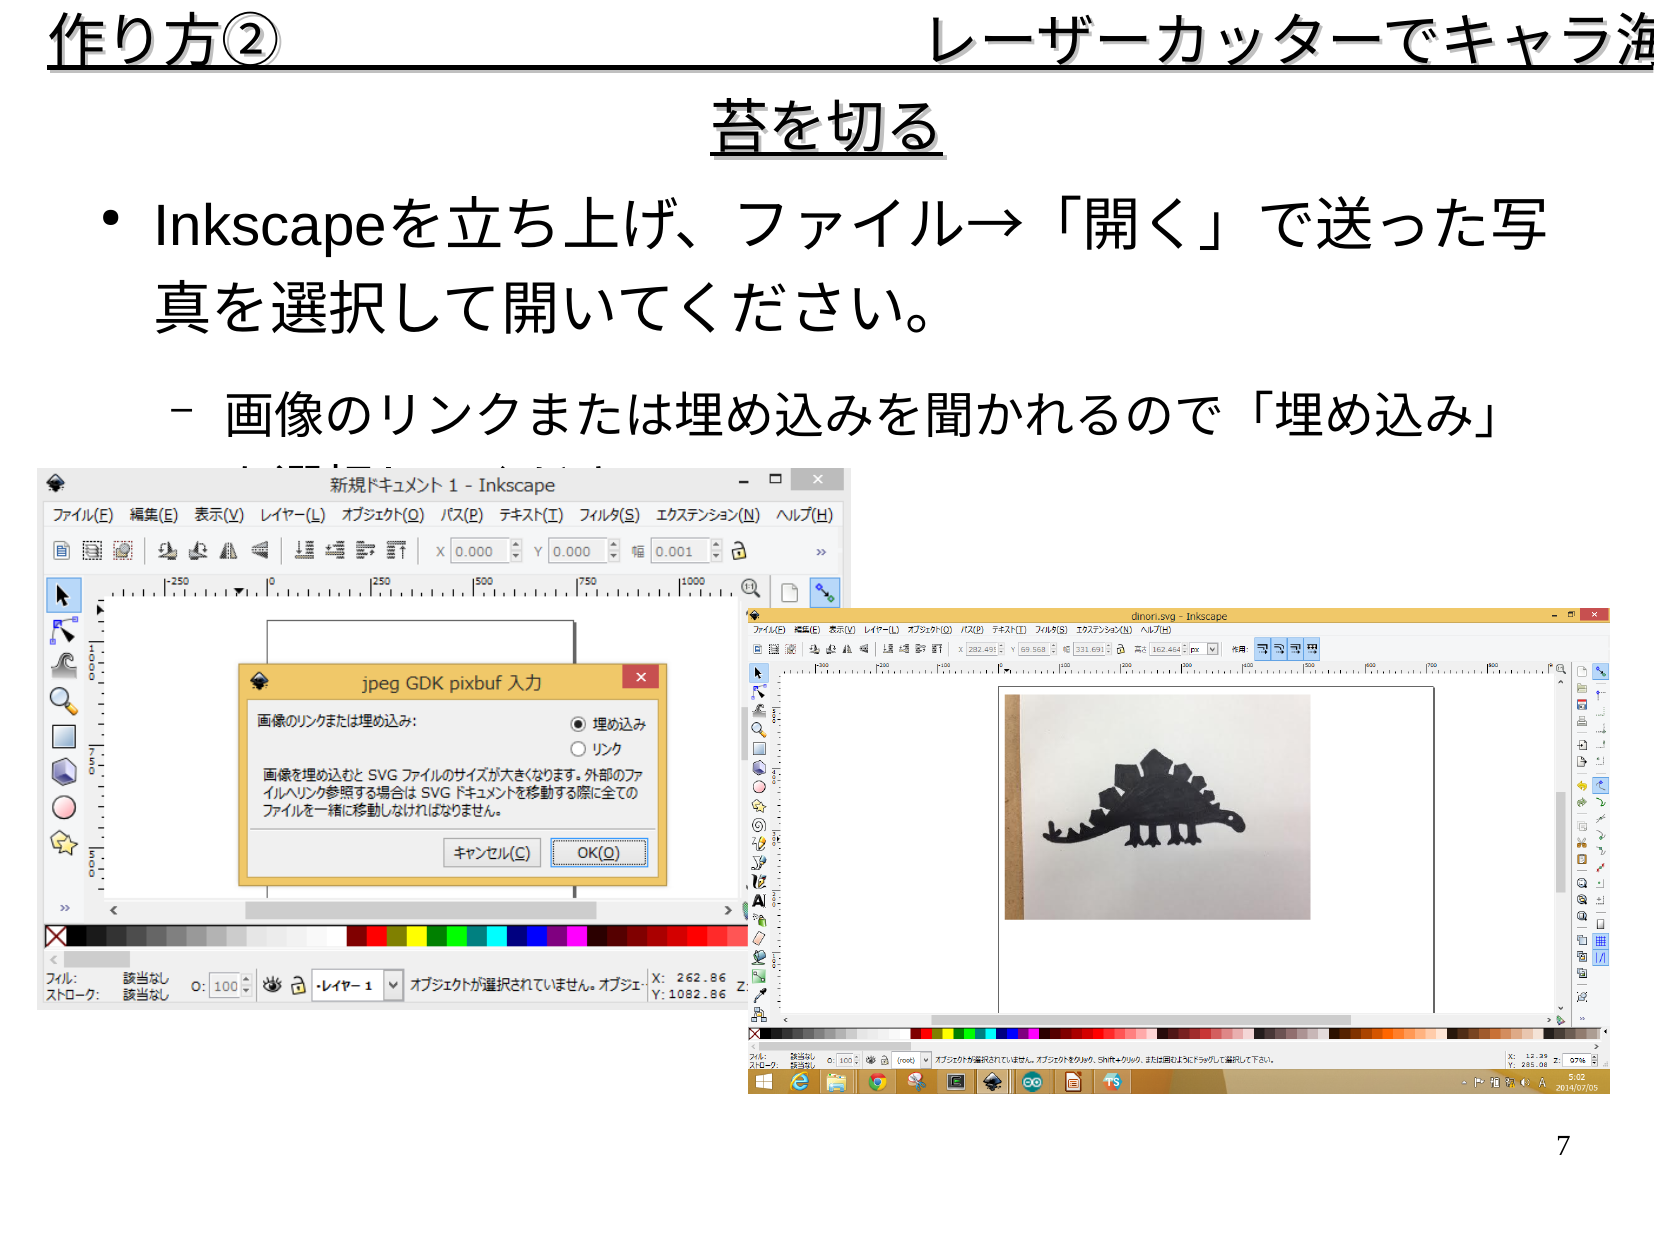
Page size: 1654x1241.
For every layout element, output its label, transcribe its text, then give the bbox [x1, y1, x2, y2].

picture [37, 468, 1610, 1094]
list Inkscapeを立ち上げ、ファイル→「開く」で送った写真を選択して開いてください。 画像のリンクまたは埋め込みを聞かれるので「埋め込み」を選択してください。 [82, 178, 1571, 608]
title 作り方② レーザーカッターでキャラ海苔を切る [0, 0, 1654, 178]
